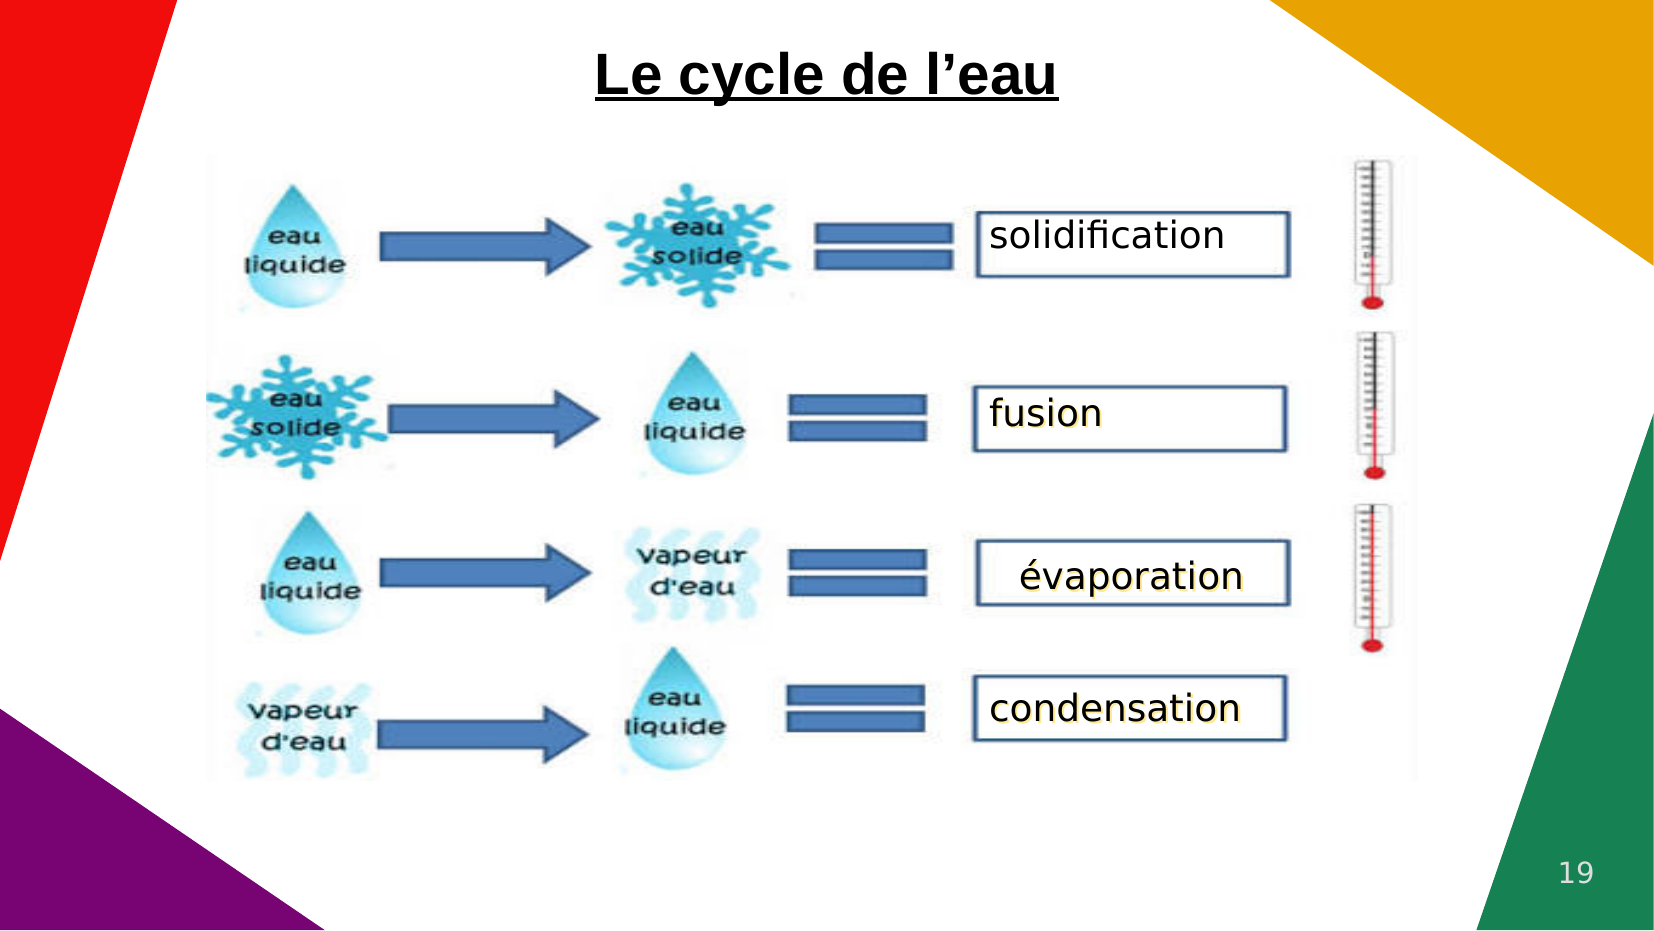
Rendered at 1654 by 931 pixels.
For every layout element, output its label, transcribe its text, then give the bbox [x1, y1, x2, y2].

text_box évaporation [1003, 547, 1270, 650]
picture [206, 155, 1418, 781]
title Le cycle de l’eau [118, 0, 1536, 148]
text_box condensation [974, 679, 1270, 738]
text_box fusion [974, 383, 1270, 443]
text_box solidification [974, 206, 1300, 266]
